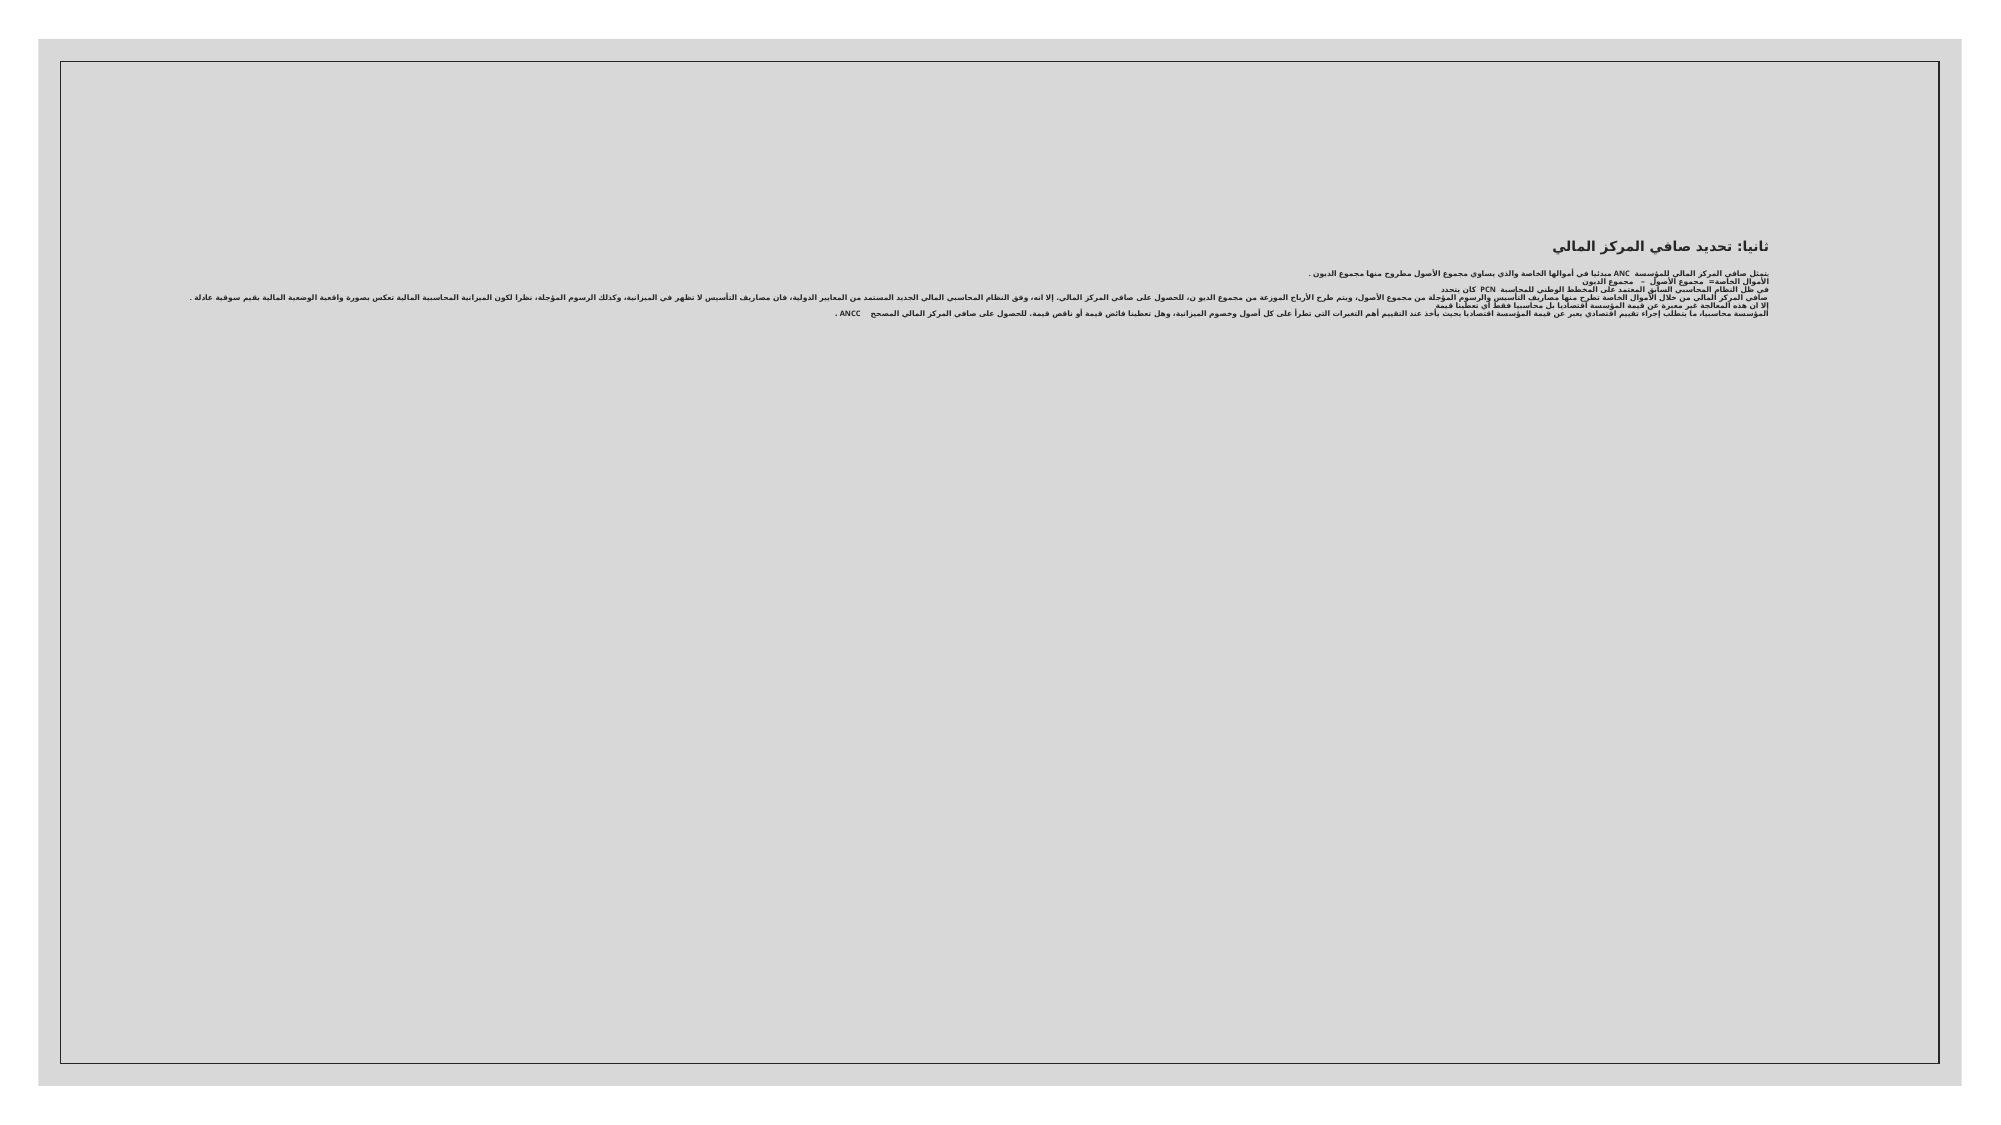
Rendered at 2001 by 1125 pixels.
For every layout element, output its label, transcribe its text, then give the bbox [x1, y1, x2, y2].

title ثانيا: تحديد صافي المركز المالي يتمثل صافي المركز المالي للمؤسسة ANC مبدئيا في أموالها الخاصة والذي يساوي مجموع الأصول مطروح منها مجموع الديون . الأموال الخاصة= مجموع الأصول – مجموع الديون في ظل النظام المحاسبي السابق المعتمد على المخطط الوطني للمحاسبة PCN كان يتحدد صافي المركز المالي من خلال الأموال الخاصة تطرح منها مصاريف التأسيس والرسوم المؤجلة من مجموع الأصول، ويتم طرح الأرباح الموزعة من مجموع الديو ن، للحصول على صافي المركز المالي. إلا انه، وفق النظام المحاسبي المالي الجديد المستمد من المعايير الدولية، فان مصاريف التأسيس لا تظهر في الميزانية، وكذلك الرسوم المؤجلة، نظرا لكون الميزانية المحاسبية المالية تعكس بصورة واقعية الوضعية المالية بقيم سوقية عادلة . إلا ان هذه المعالجة غير معبرة عن قيمة المؤسسة اقتصاديا بل محاسبيا فقط أي تعطينا قيمة المؤسسة محاسبيا، ما يتطلب إجراء تقييم اقتصادي يعبر عن قيمة المؤسسة اقتصاديا بحيث يأخذ عند التقييم أهم التغيرات التي تطرأ على كل أصول وخصوم الميزانية، وهل تعطينا فائض قيمة أو ناقص قيمة. للحصول على صافي المركز المالي المصحح ANCC . [174, 105, 1825, 346]
